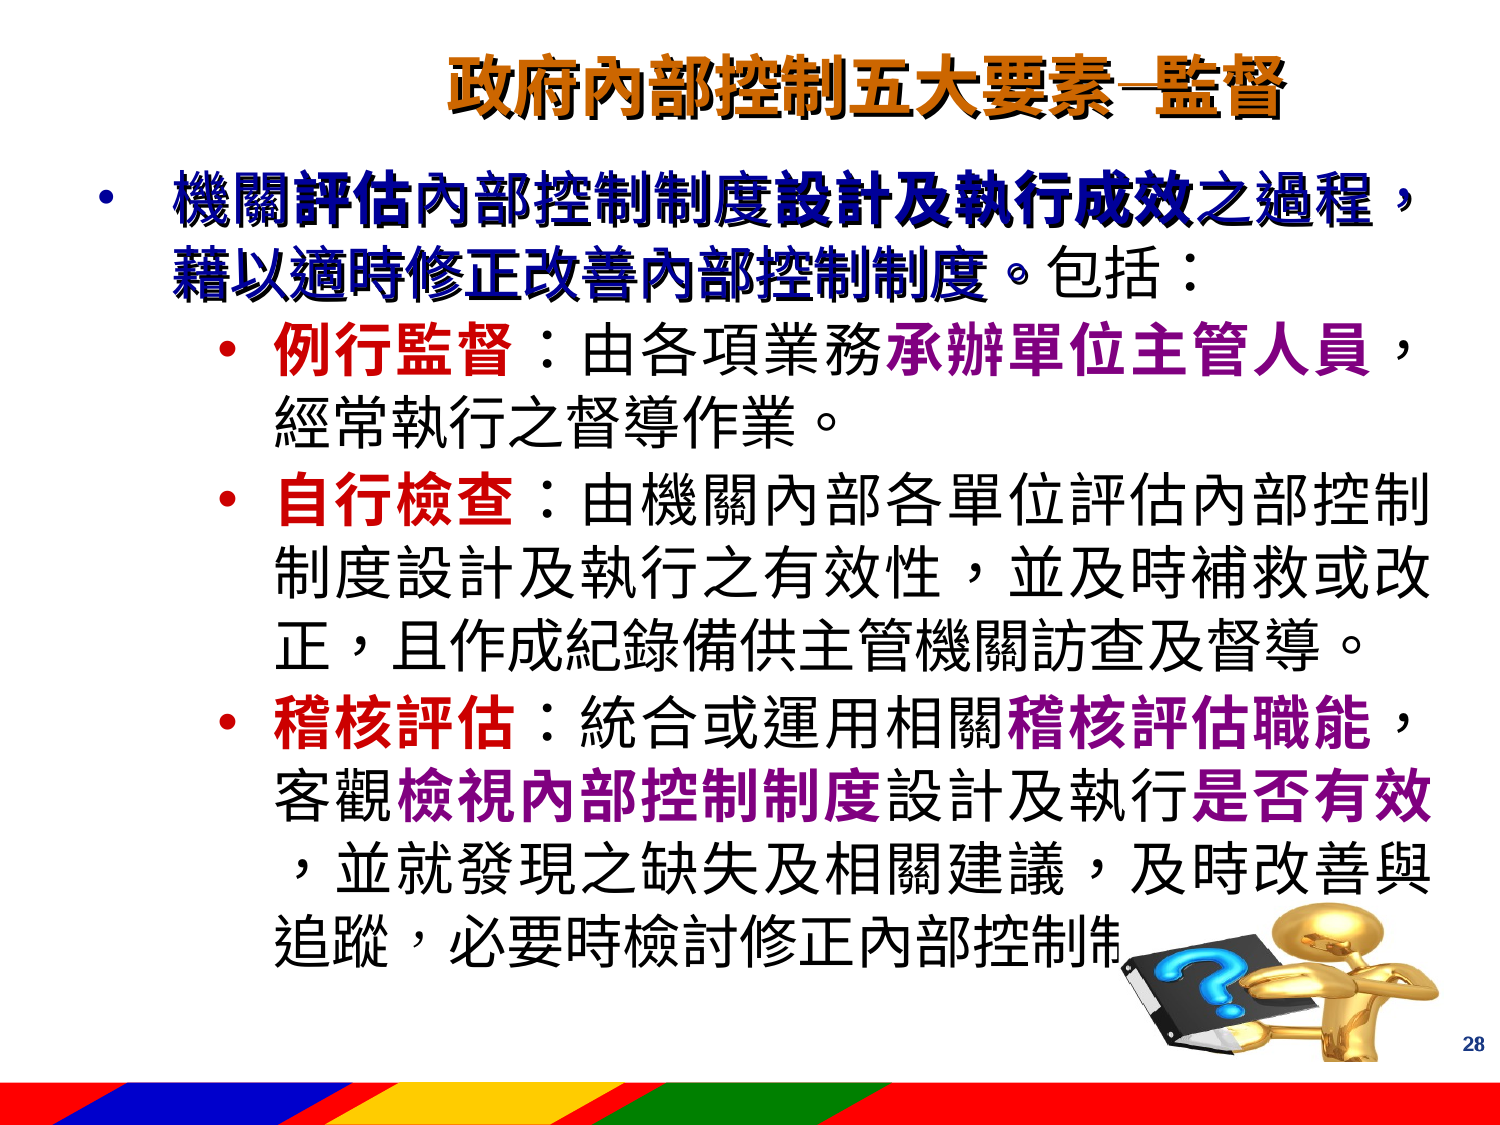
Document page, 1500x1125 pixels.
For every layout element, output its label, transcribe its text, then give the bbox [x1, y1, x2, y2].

text_box <編號> [1149, 1023, 1500, 1099]
subtitle 機關評估內部控制制度設計及執行成效之過程，藉以適時修正改善內部控制制度。包括： 例行監督：由各項業務承辦單位主管人員，經常執行之督導作業。 自行檢查：由機關內部各單位評估內部控制制度設計及執行之有效性，並及時補救或改正，且作成紀錄備供主管機關訪查及督導。 稽核評估：統合或運用相關稽核評估職能，客觀檢視內部控制制度設計及執行是否有效，並就發現之缺失及相關建議，及時改善與追蹤，必要時檢討修正內部控制制度。 [81, 148, 1448, 1035]
picture [1118, 900, 1444, 1062]
title 政府內部控制五大要素—監督 [266, 30, 1467, 138]
